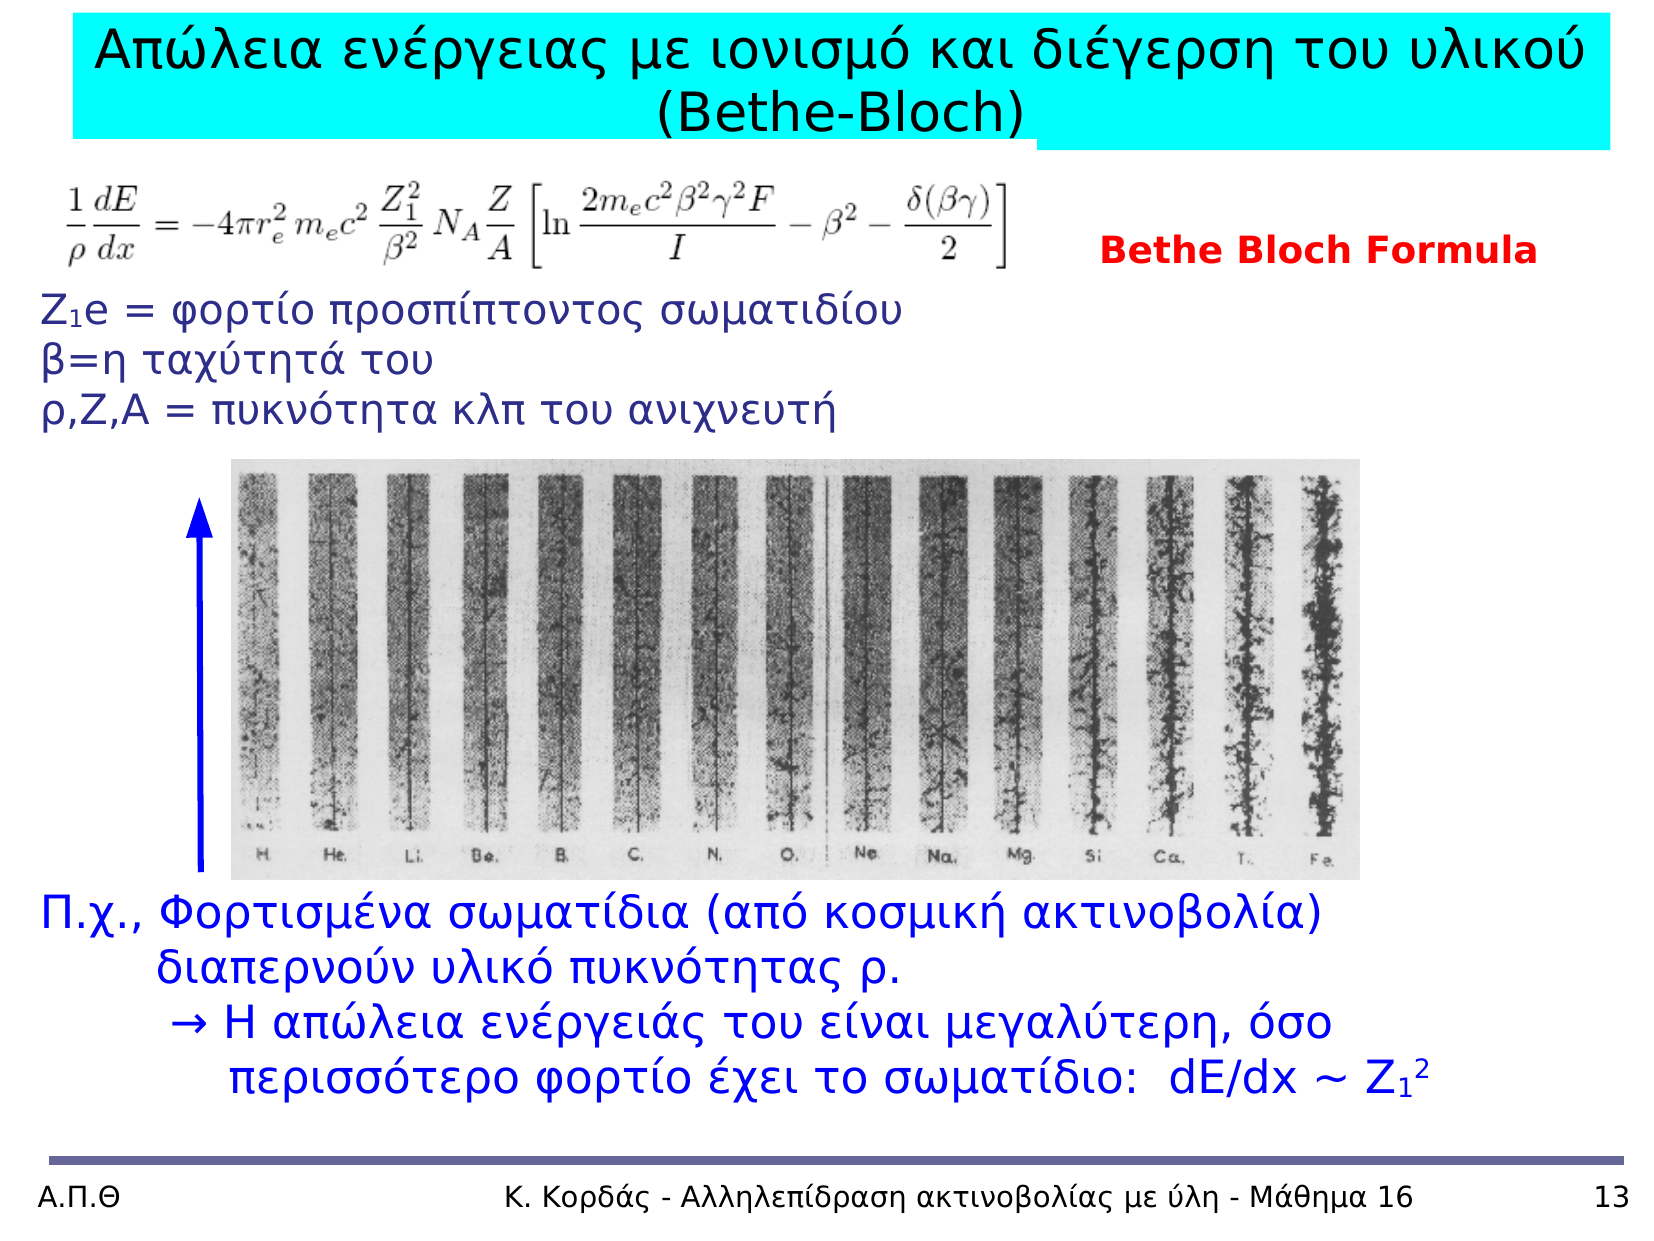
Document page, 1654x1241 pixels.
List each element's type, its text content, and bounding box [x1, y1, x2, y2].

text_box Bethe Bloch Formula [1084, 218, 1572, 275]
title Απώλεια ενέργειας με ιονισμό και διέγερση του υλικού (Bethe-Bloch) [72, 12, 1611, 151]
text_box Z1e = φορτίο προσπίπτοντος σωματιδίου β=η ταχύτητά του ρ,Ζ,Α = πυκνότητα κλπ του ανιχνευτή Π.χ., Φορτισμένα σωματίδια (από κοσμική ακτινοβολία) διαπερνούν υλικό πυκνότητας ρ. → Η απώλεια ενέργειάς του είναι μεγαλύτερη, όσο περισσότερο φορτίο έχει το σωματίδιο: dE/dx ~ Z12 [24, 275, 1613, 1111]
picture [231, 459, 1360, 880]
picture [36, 139, 1037, 275]
